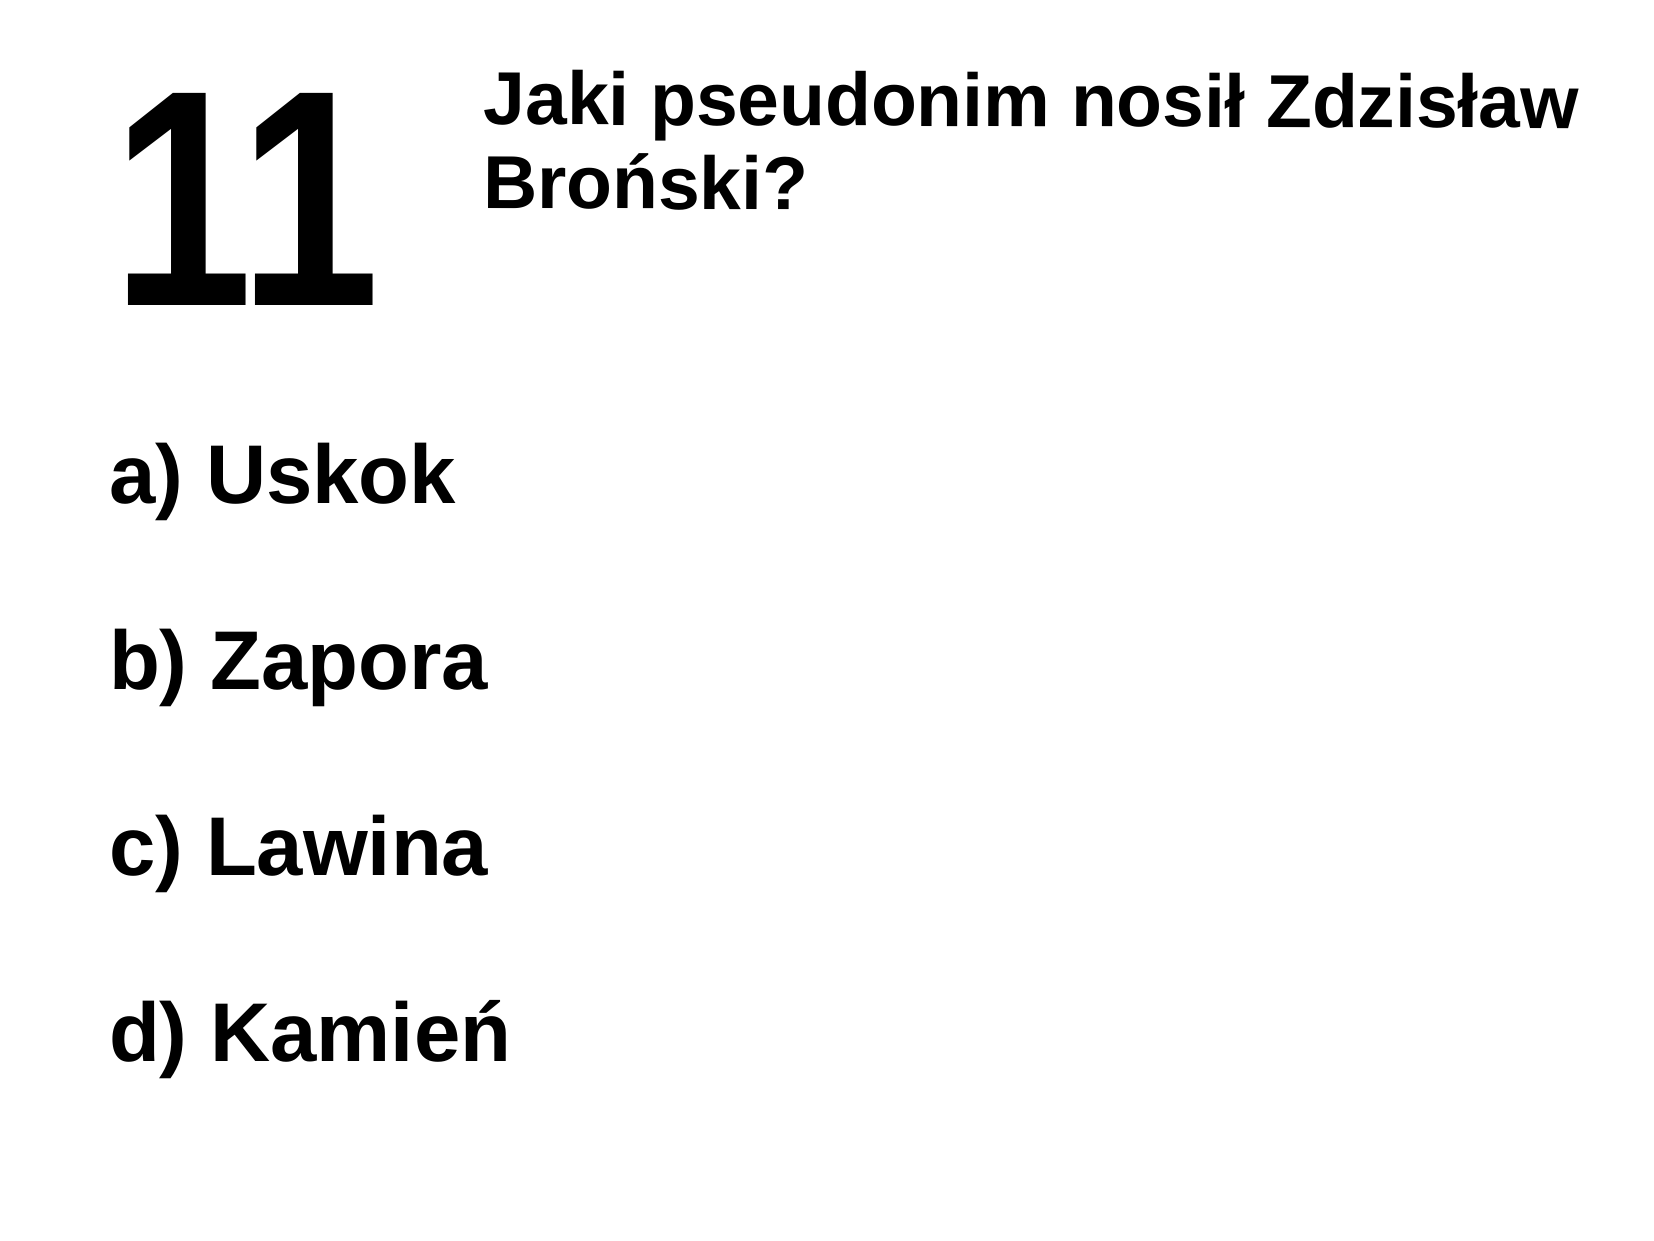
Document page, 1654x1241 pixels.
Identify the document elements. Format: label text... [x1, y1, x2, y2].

text_box Jaki pseudonim nosił Zdzisław Broński? [482, 56, 1615, 372]
text_box a) Uskok b) Zapora c) Lawina d) Kamień [94, 420, 1210, 1087]
text_box 11 [8, 9, 485, 308]
